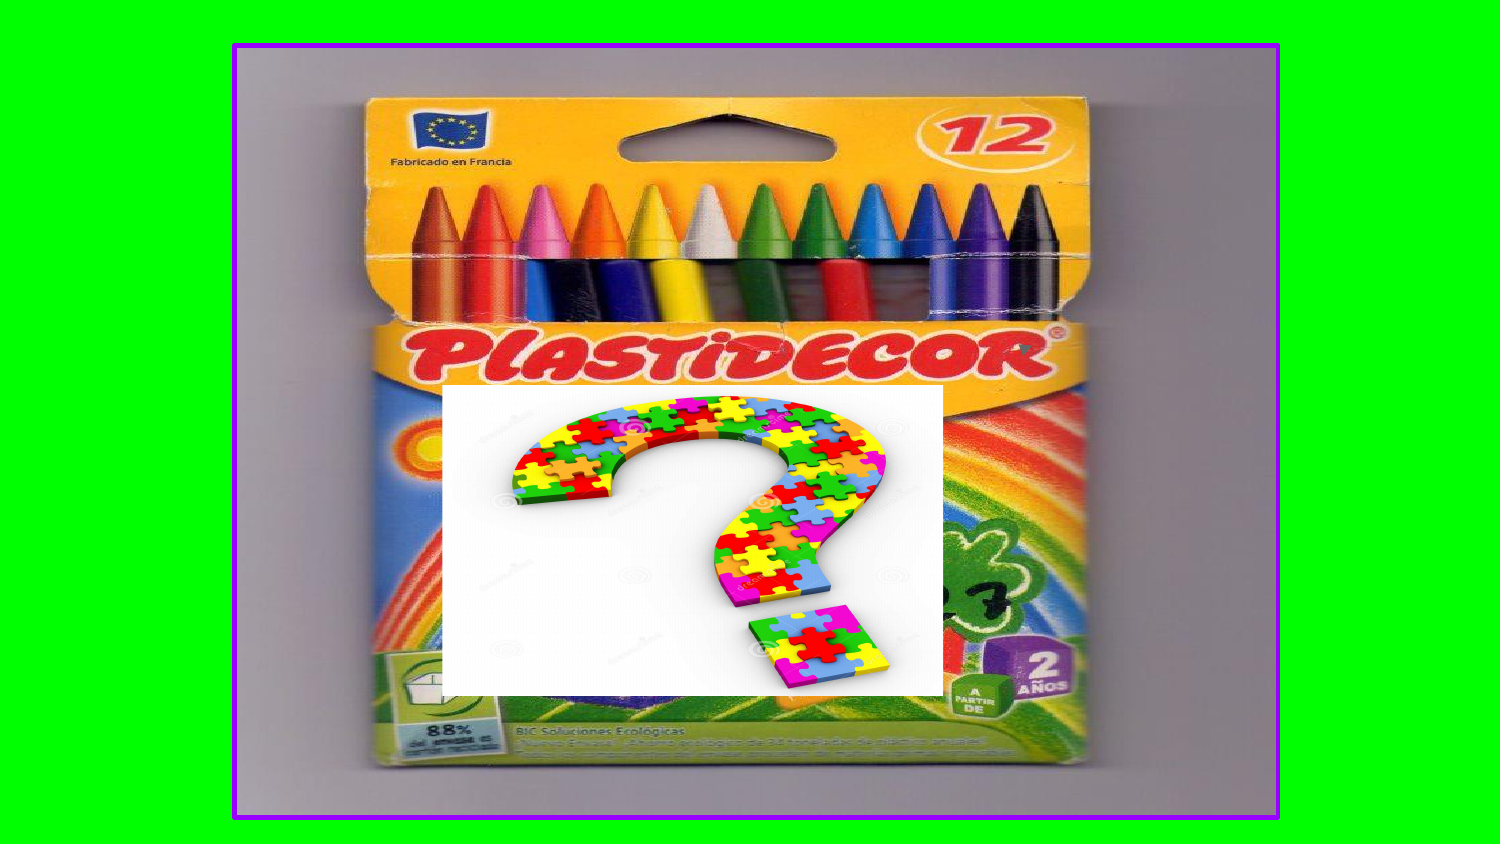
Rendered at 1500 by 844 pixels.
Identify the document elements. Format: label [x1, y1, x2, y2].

picture [236, 48, 1276, 815]
